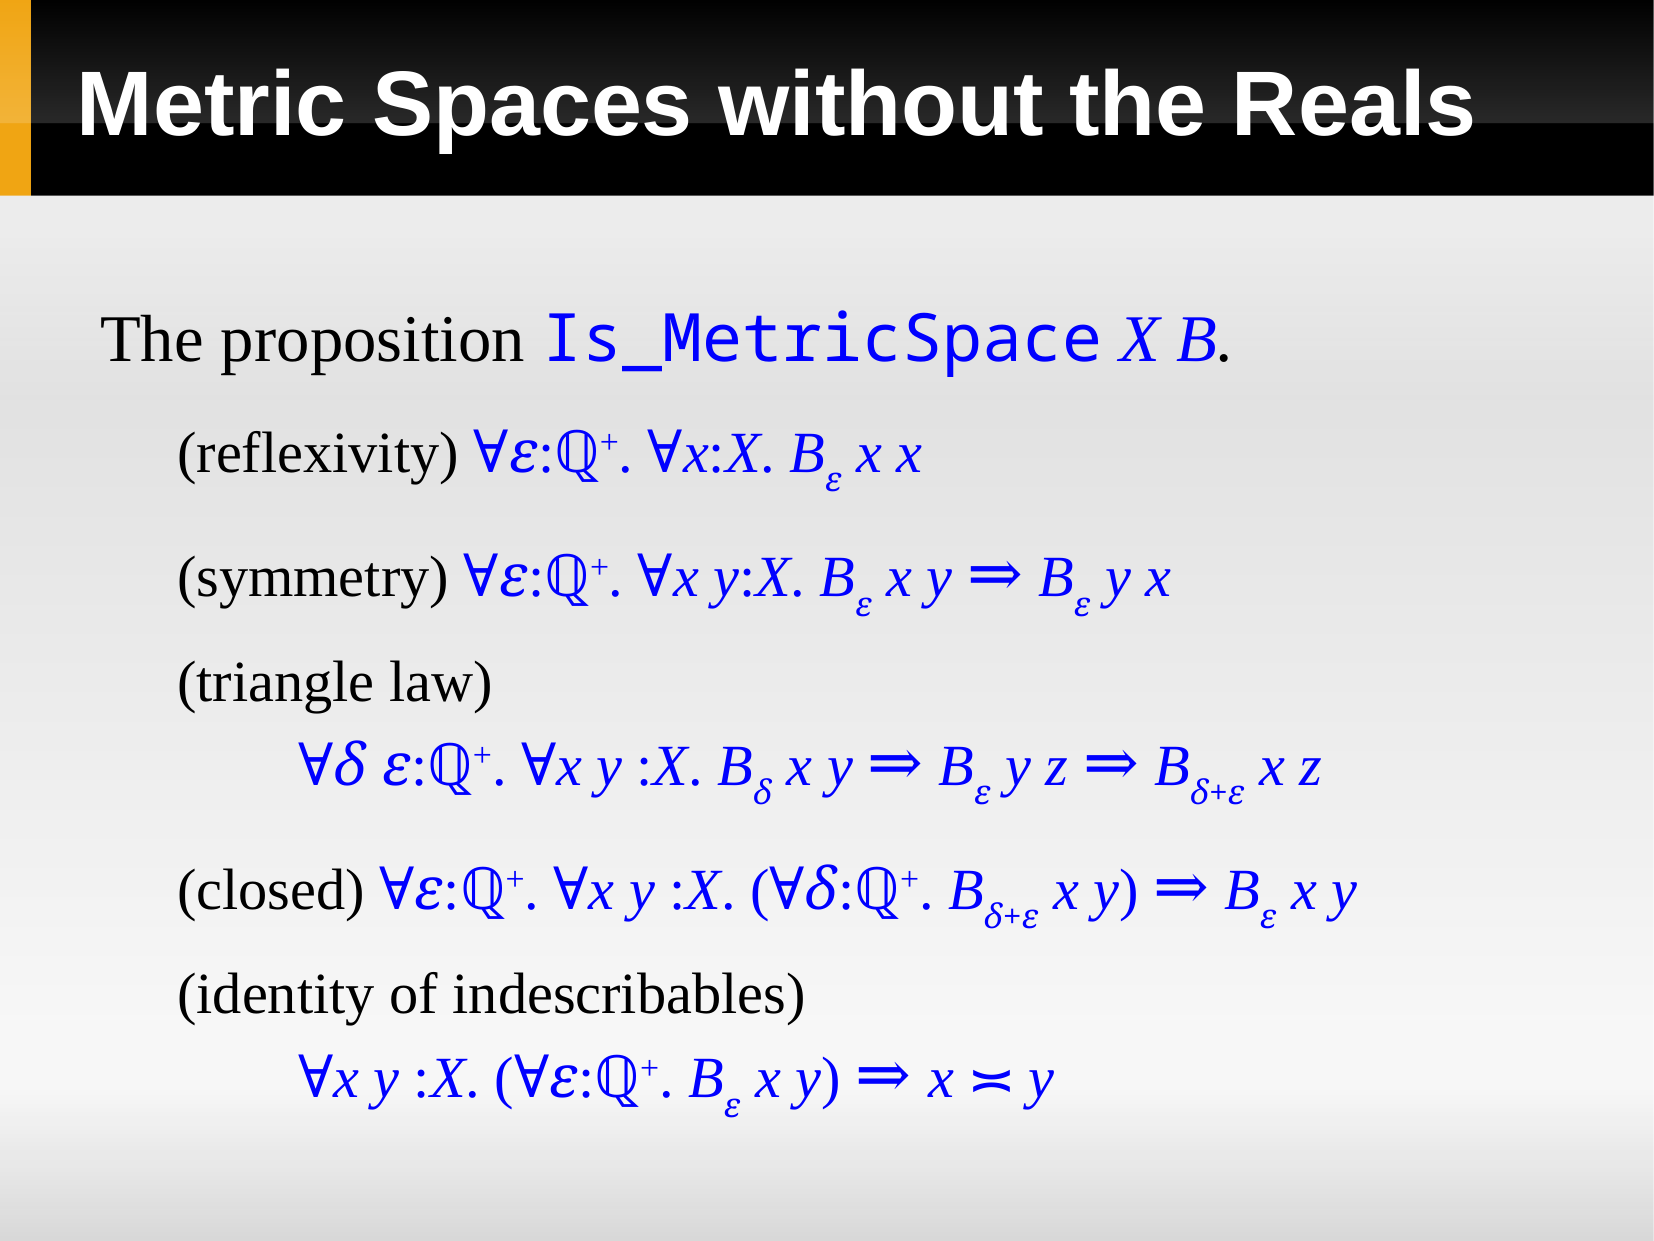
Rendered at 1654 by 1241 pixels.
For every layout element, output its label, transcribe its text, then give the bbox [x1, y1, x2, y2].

picture [0, 0, 1654, 1241]
list The proposition Is_MetricSpace X B. (reflexivity) ∀ε:ℚ+. ∀x:X. Bε x x (symmetry) ∀ε:ℚ+. ∀x y:X. Bε x y ⇒ Bε y x (triangle law) ∀δ ε:ℚ+. ∀x y :X. Bδ x y ⇒ Bε y z ⇒ Bδ+ε x z (closed) ∀ε:ℚ+. ∀x y :X. (∀δ:ℚ+. Bδ+ε x y) ⇒ Bε x y (identity of indescribables) ∀x y :X. (∀ε:ℚ+. Bε x y) ⇒ x ≍ y [82, 290, 1571, 1229]
title Metric Spaces without the Reals [76, 0, 1565, 208]
